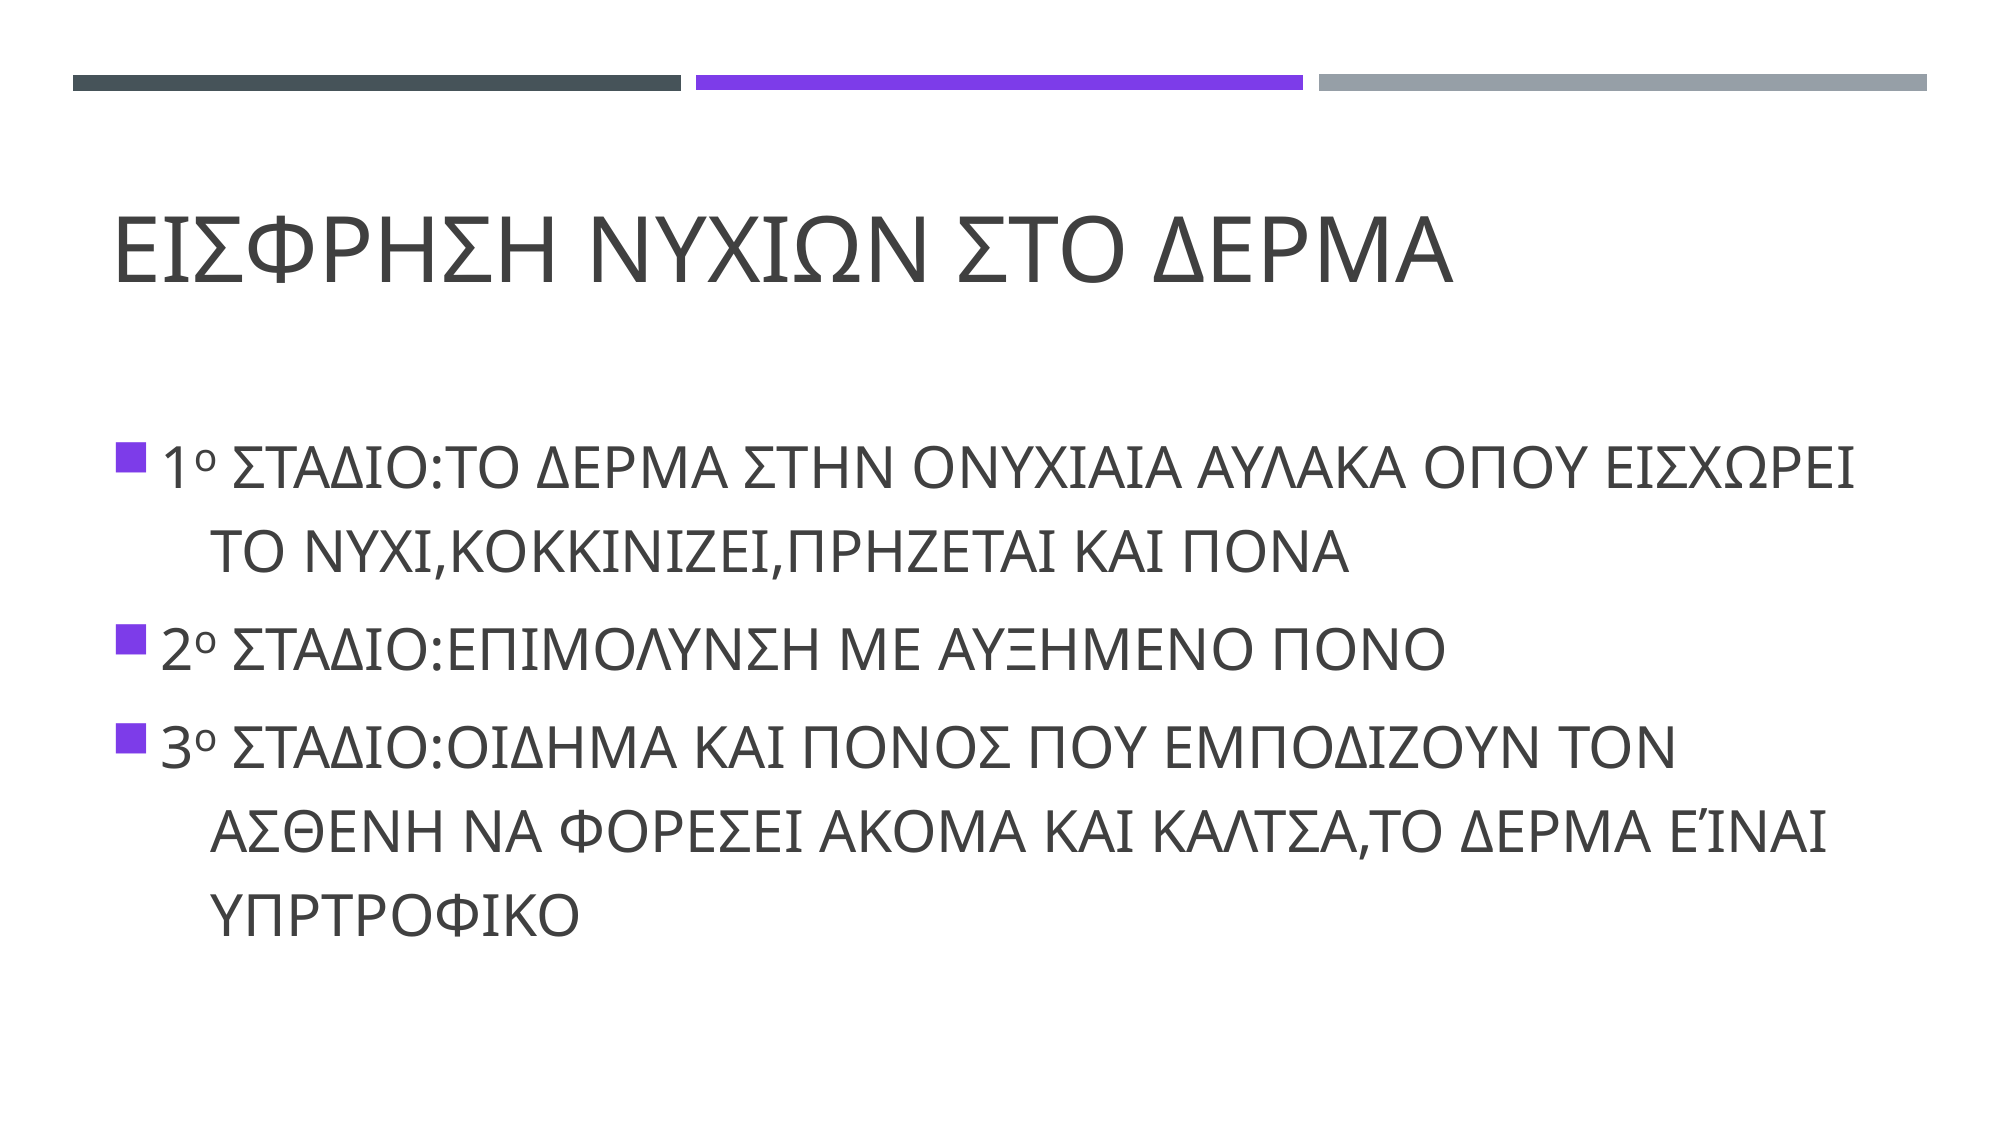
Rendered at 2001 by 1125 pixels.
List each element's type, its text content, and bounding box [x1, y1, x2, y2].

title ΕΙΣΦΡΗΣΗ ΝΥΧΙΩΝ ΣΤΟ ΔΕΡΜΑ [95, 115, 1905, 311]
list 1ο ΣΤΑΔΙΟ:ΤΟ ΔΕΡΜΑ ΣΤΗΝ ΟΝΥΧΙΑΙΑ ΑΥΛΑΚΑ ΟΠΟΥ ΕΙΣΧΩΡΕΙ ΤΟ ΝΥΧΙ,ΚΟΚΚΙΝΙΖΕΙ,ΠΡΗΖΕΤΑΙ ΚΑΙ ΠΟΝΑ 2ο ΣΤΑΔΙΟ:ΕΠΙΜΟΛΥΝΣΗ ΜΕ ΑΥΞΗΜΕΝΟ ΠΟΝΟ 3ο ΣΤΑΔΙΟ:ΟΙΔΗΜΑ ΚΑΙ ΠΟΝΟΣ ΠΟΥ ΕΜΠΟΔΙΖΟΥΝ ΤΟΝ ΑΣΘΕΝΗ ΝΑ ΦΟΡΕΣΕΙ ΑΚΟΜΑ ΚΑΙ ΚΑΛΤΣΑ,ΤΟ ΔΕΡΜΑ ΕΊΝΑΙ ΥΠΡΤΡΟΦΙΚΟ [95, 383, 1905, 981]
